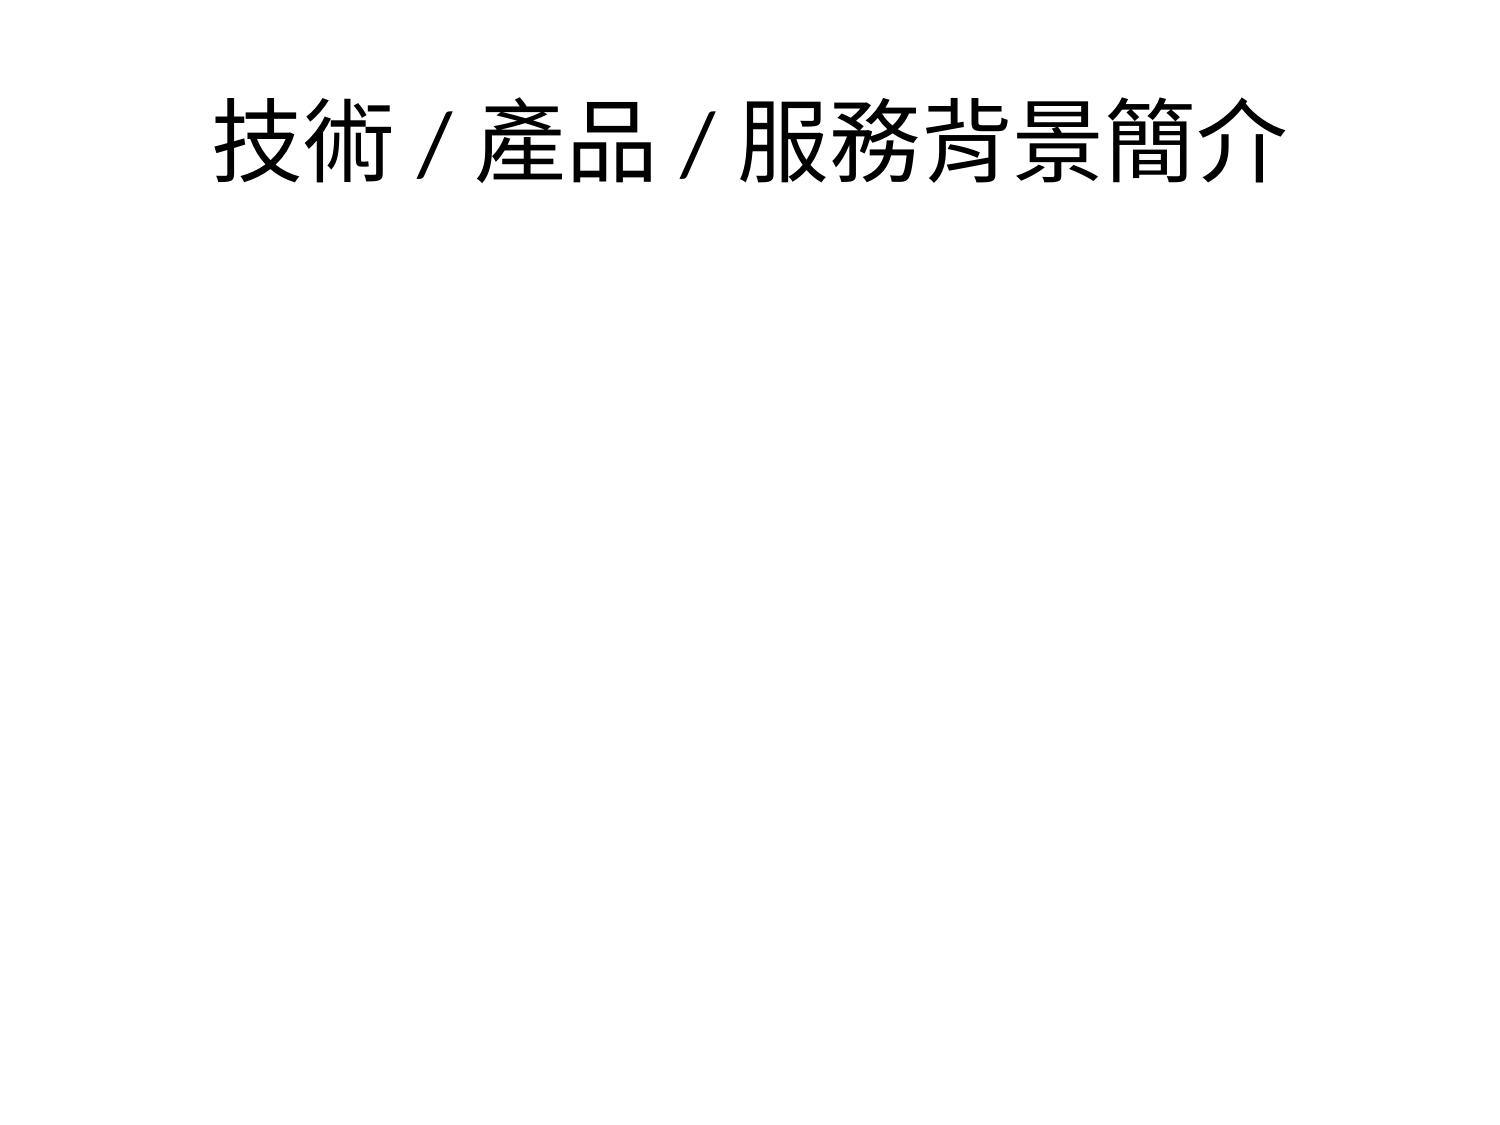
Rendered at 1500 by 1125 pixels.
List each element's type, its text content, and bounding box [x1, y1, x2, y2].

title 技術/產品/服務背景簡介 [75, 45, 1426, 233]
